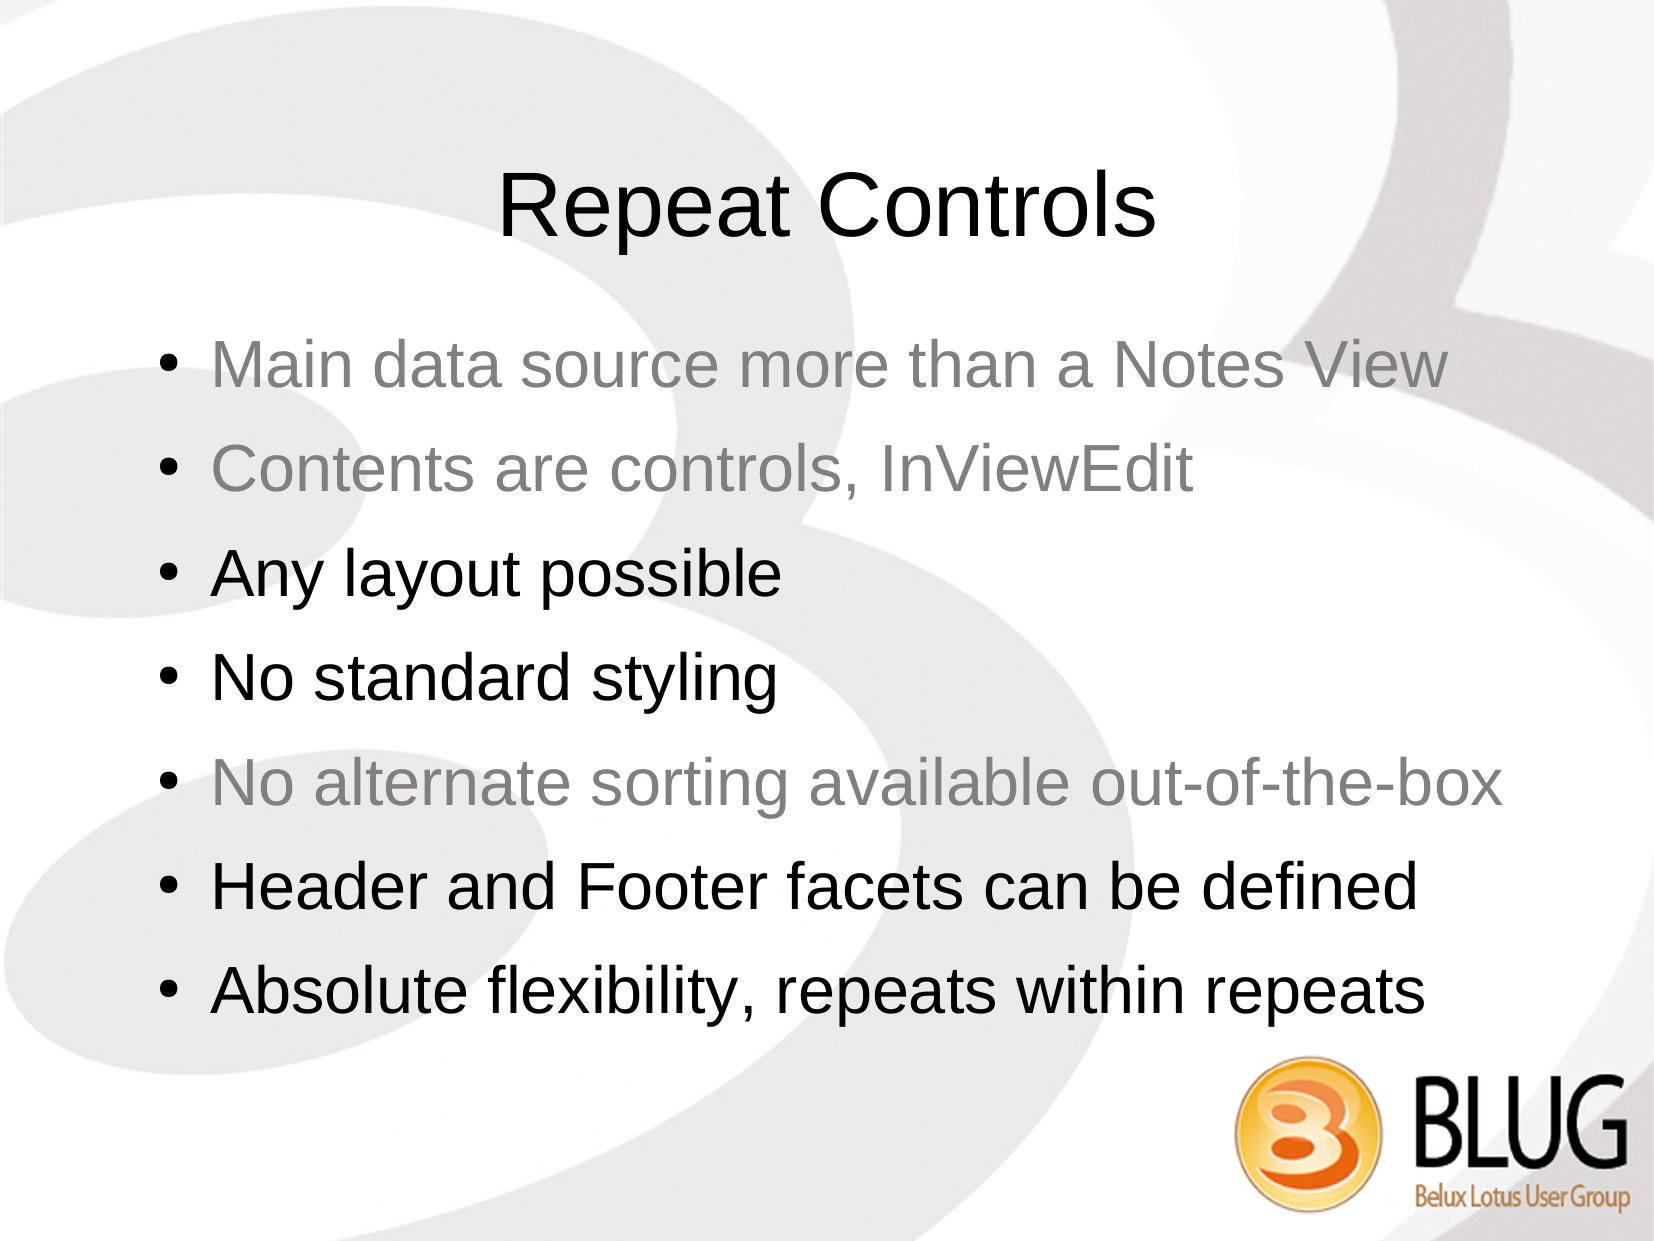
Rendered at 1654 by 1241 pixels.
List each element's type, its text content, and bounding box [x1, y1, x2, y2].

picture [0, 0, 1654, 1241]
title Repeat Controls [121, 102, 1534, 310]
list Main data source more than a Notes View Contents are controls, InViewEdit Any layout possible No standard styling No alternate sorting available out-of-the-box Header and Footer facets can be defined Absolute flexibility, repeats within repeats [121, 327, 1534, 1052]
